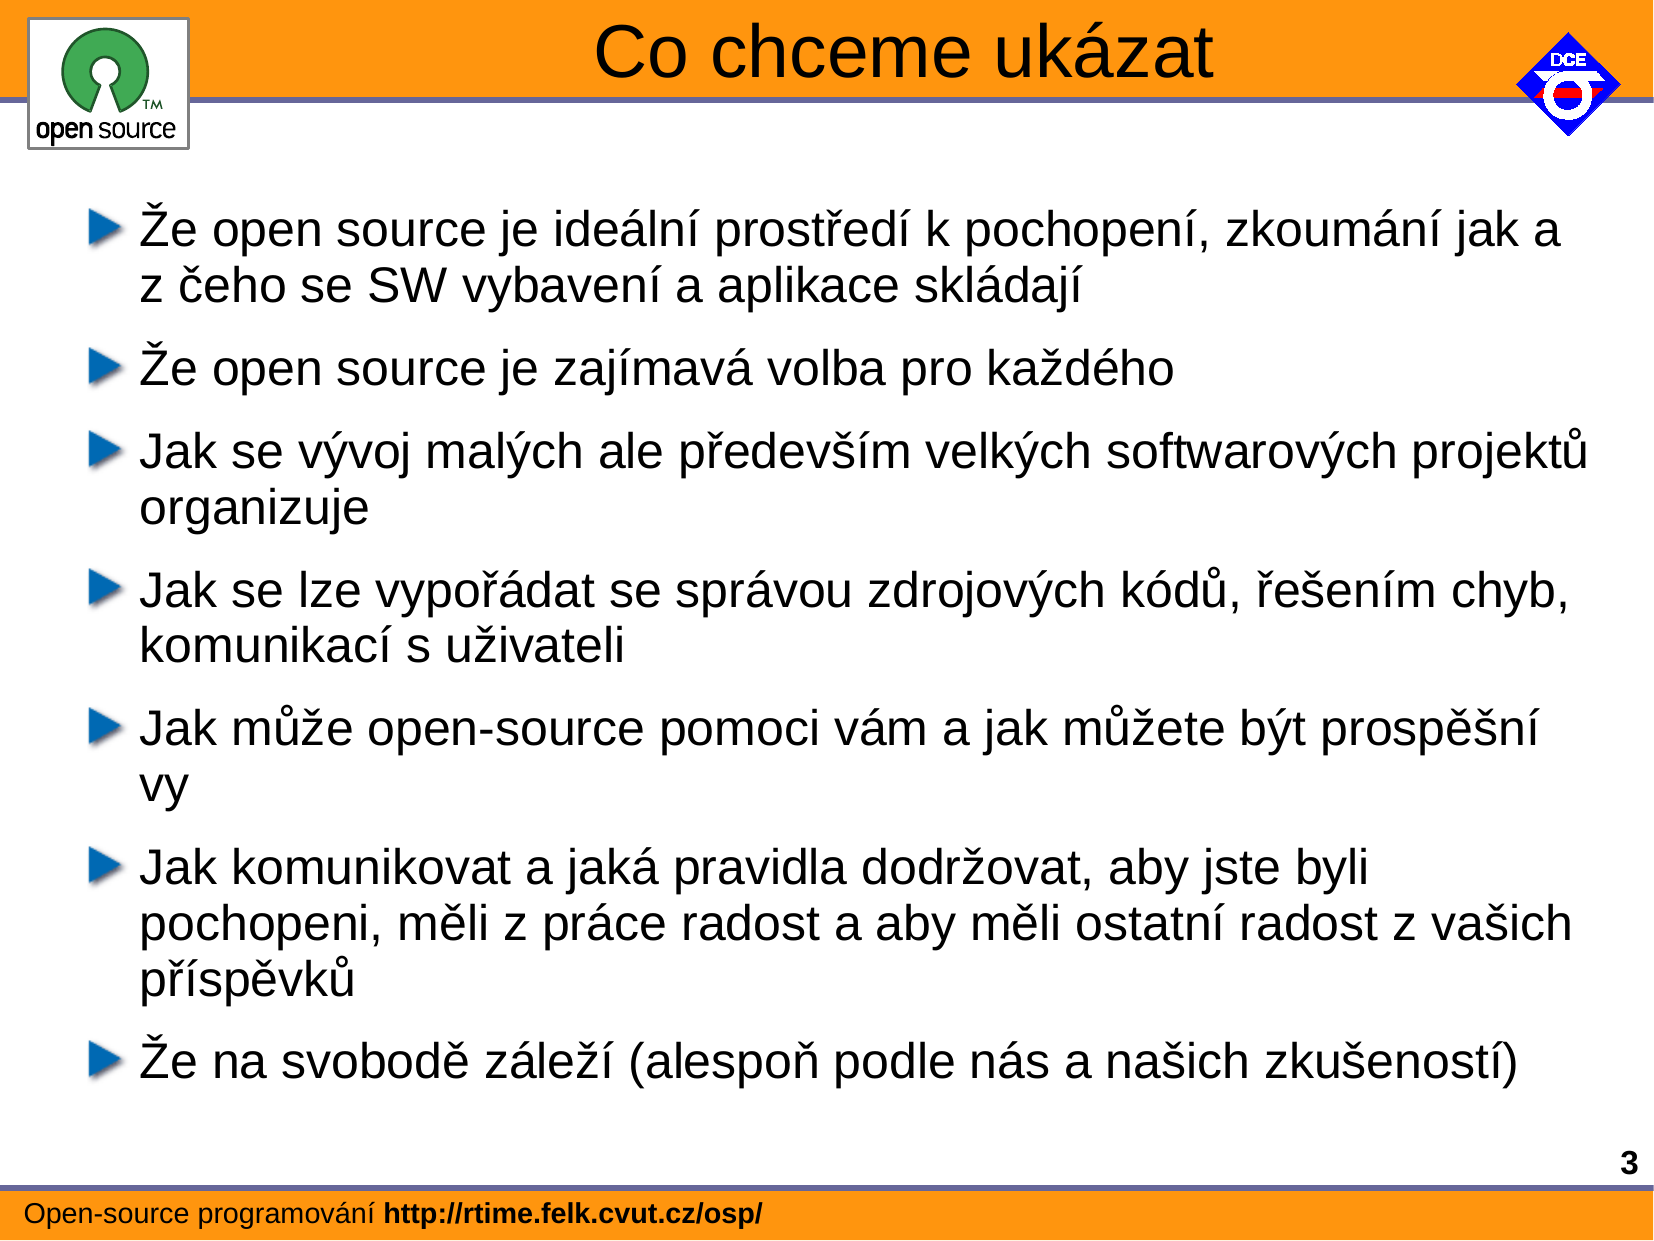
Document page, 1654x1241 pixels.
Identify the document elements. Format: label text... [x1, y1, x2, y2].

list Že open source je ideální prostředí k pochopení, zkoumání jak a z čeho se SW vybavení a aplikace skládají Že open source je zajímavá volba pro každého Jak se vývoj malých ale především velkých softwarových projektů organizuje Jak se lze vypořádat se správou zdrojových kódů, řešením chyb, komunikací s uživateli Jak může open-source pomoci vám a jak můžete být prospěšní vy Jak komunikovat a jaká pravidla dodržovat, aby jste byli pochopeni, měli z práce radost a aby měli ostatní radost z vašich příspěvků Že na svobodě záleží (alespoň podle nás a našich zkušeností) [68, 201, 1592, 1172]
title Co chceme ukázat [178, 4, 1631, 98]
